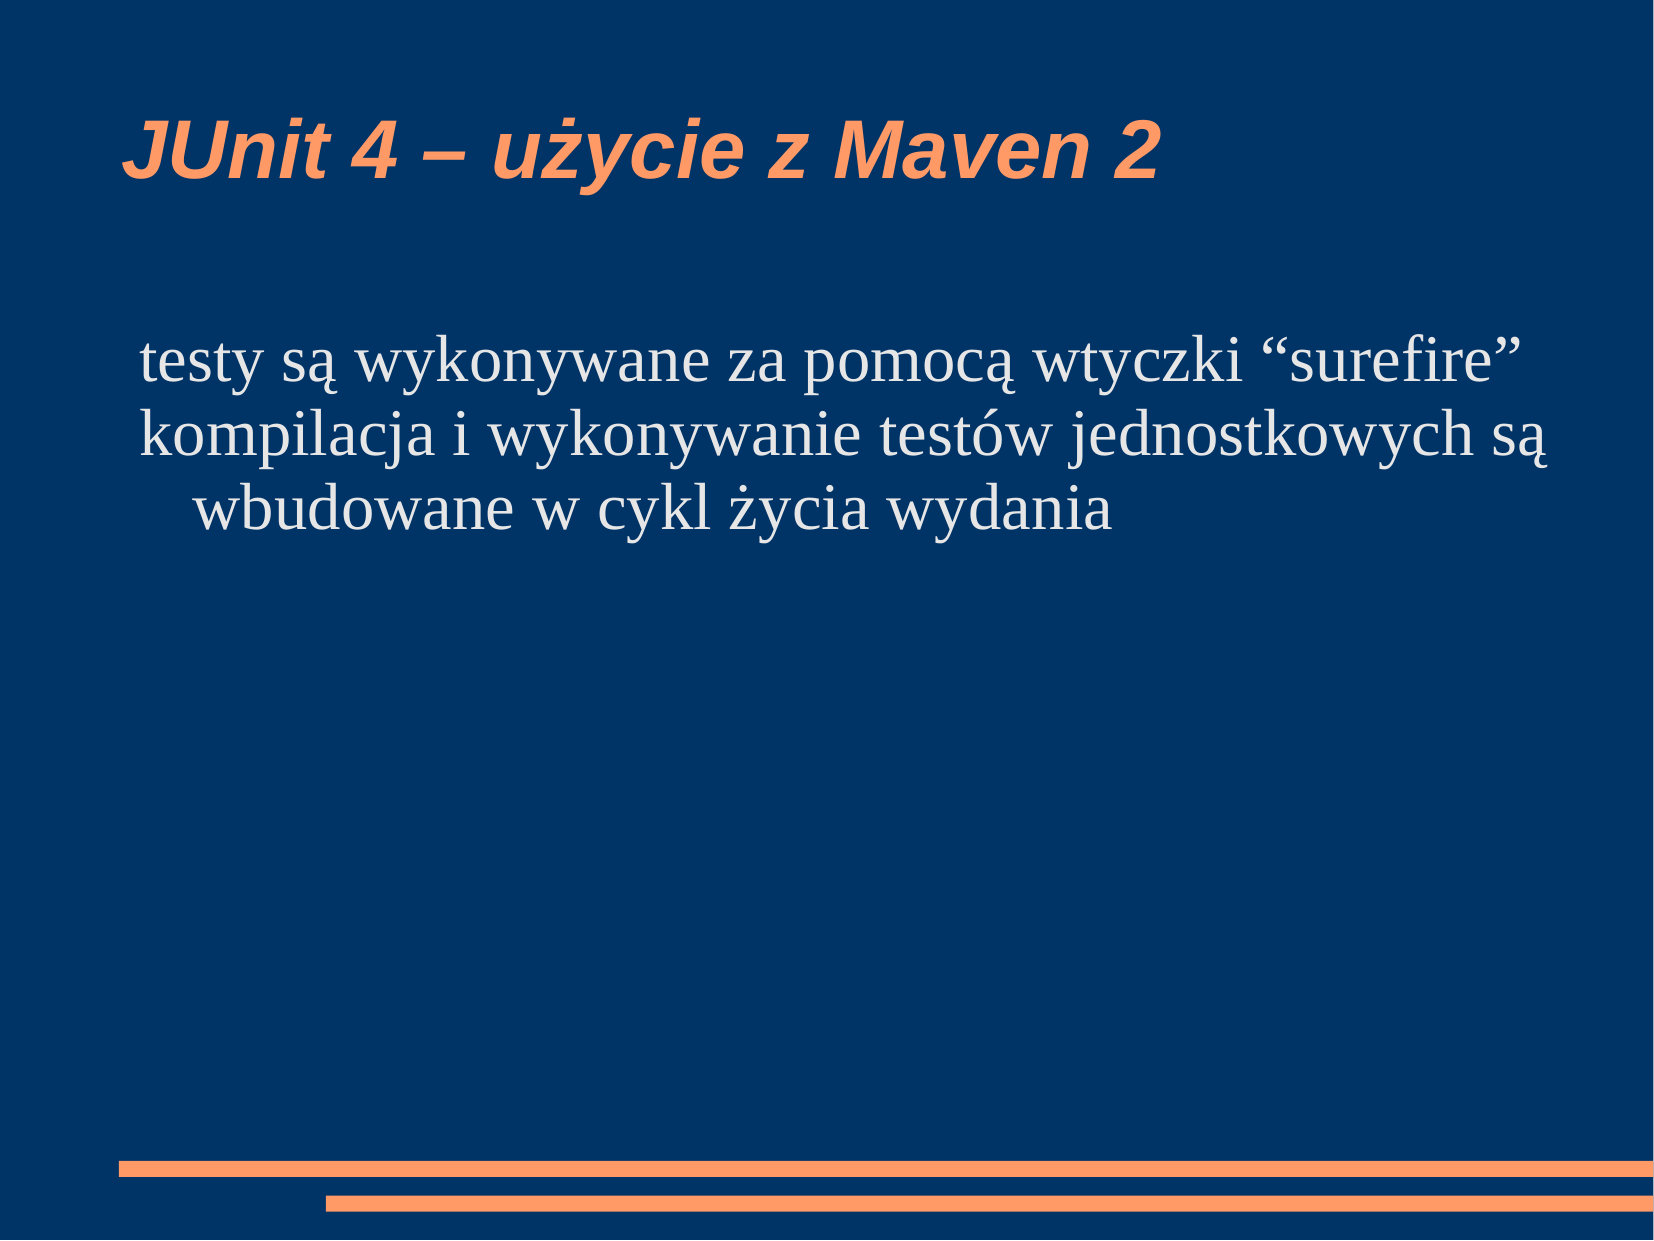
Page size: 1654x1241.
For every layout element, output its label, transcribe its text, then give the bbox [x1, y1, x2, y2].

list testy są wykonywane za pomocą wtyczki “surefire” kompilacja i wykonywanie testów jednostkowych są wbudowane w cykl życia wydania [121, 322, 1561, 1118]
title JUnit 4 – użycie z Maven 2 [121, 53, 1534, 247]
